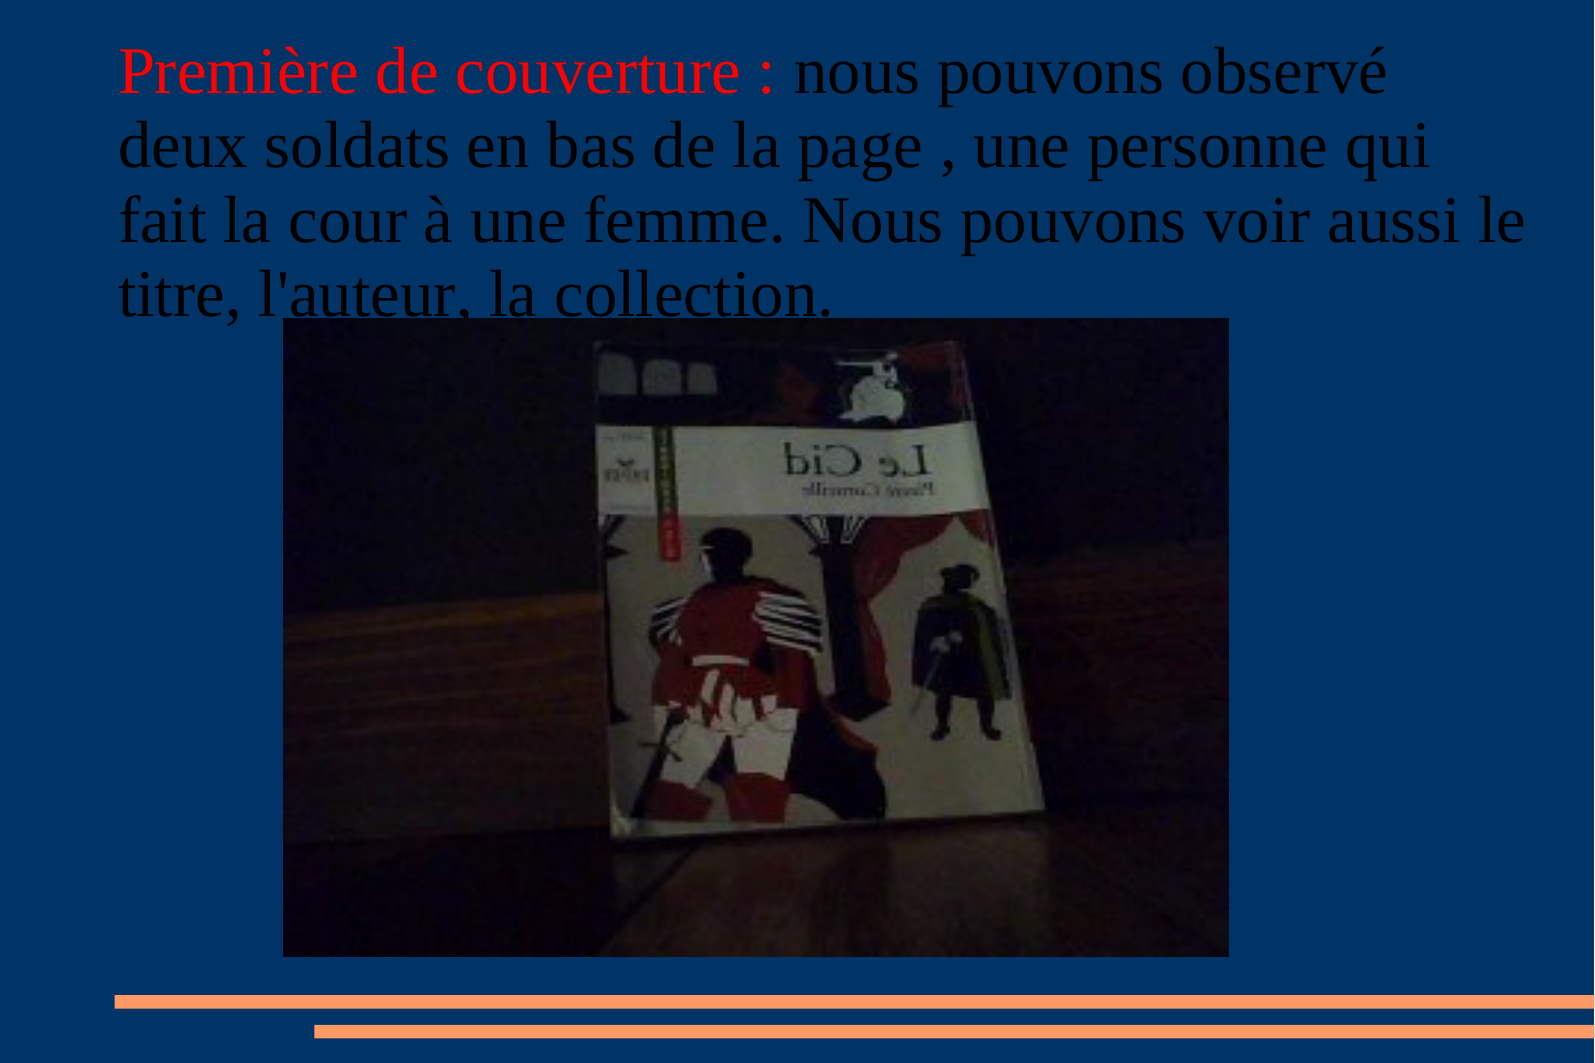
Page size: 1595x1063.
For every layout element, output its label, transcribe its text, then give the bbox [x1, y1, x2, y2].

text_box Première de couverture : nous pouvons observé deux soldats en bas de la page , une personne qui fait la cour à une femme. Nous pouvons voir aussi le titre, l'auteur, la collection. [47, 34, 1536, 331]
picture [283, 318, 1229, 957]
